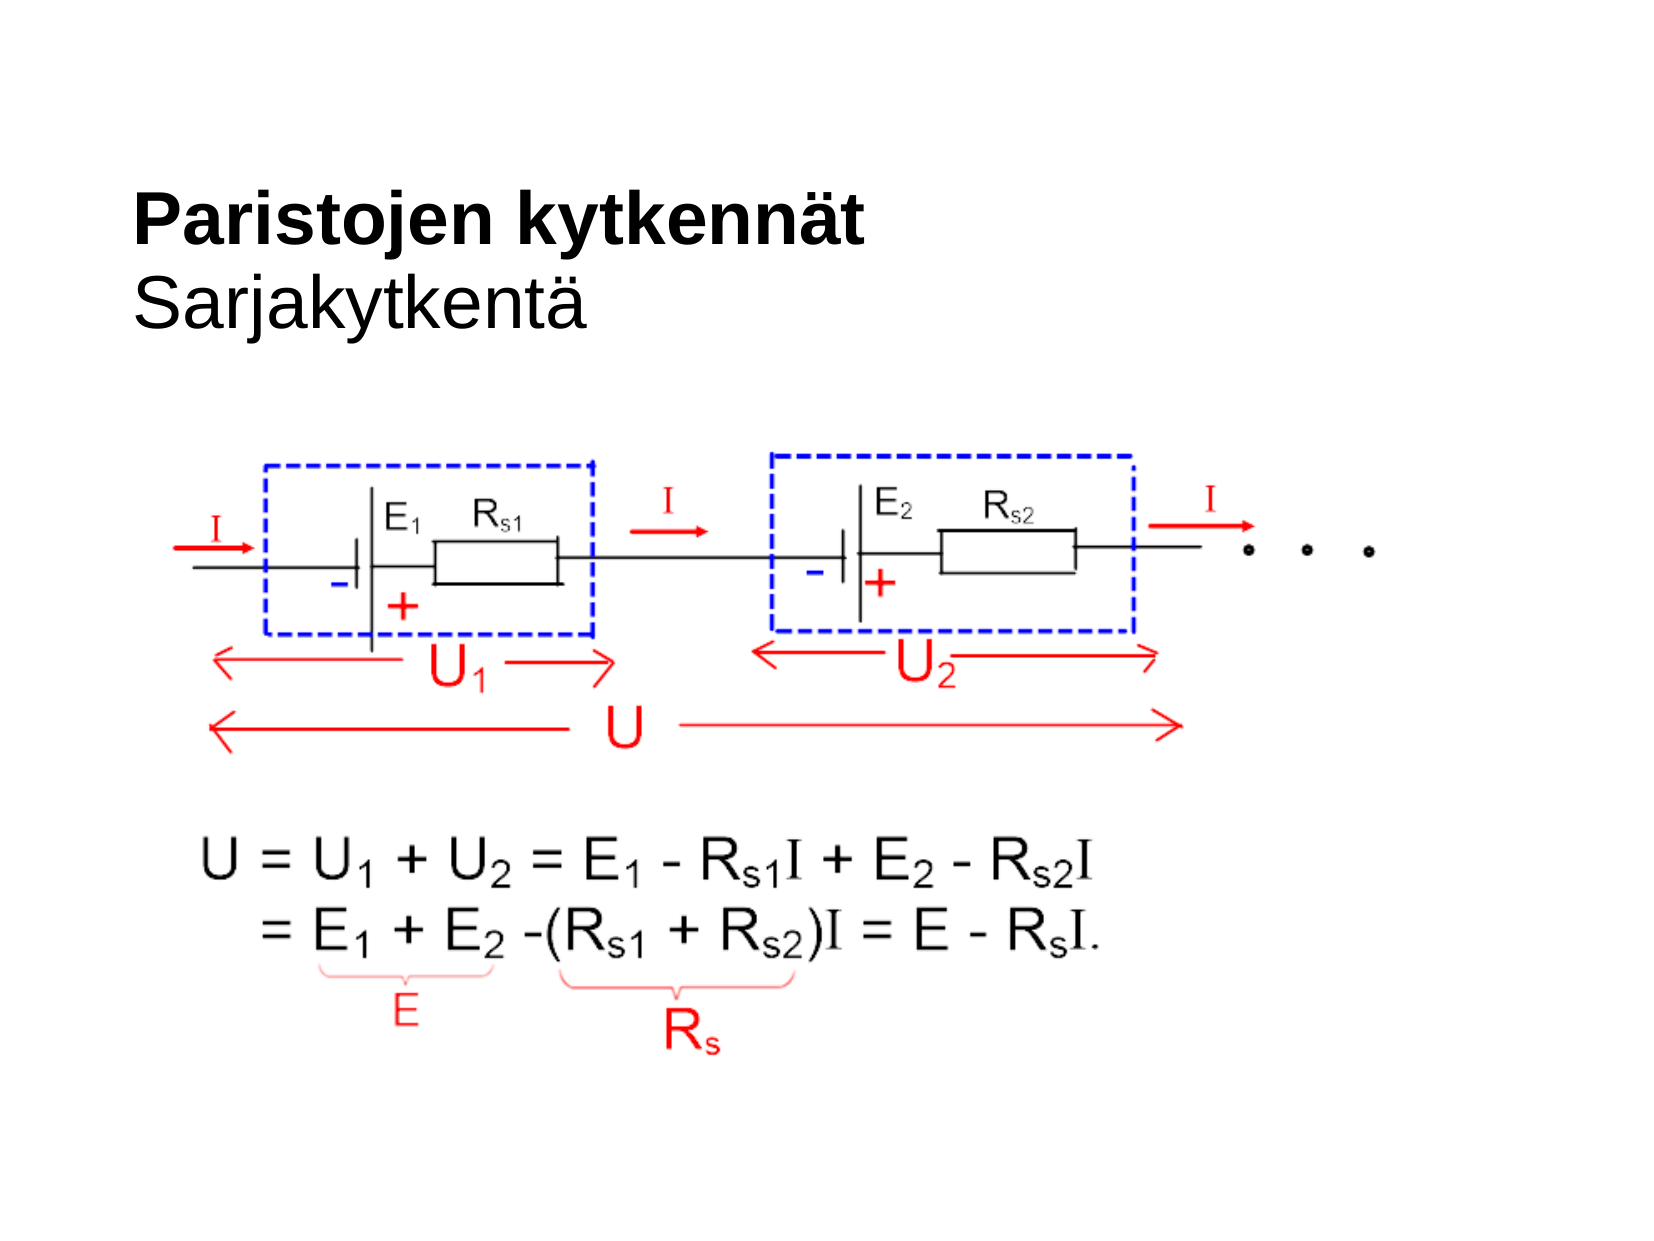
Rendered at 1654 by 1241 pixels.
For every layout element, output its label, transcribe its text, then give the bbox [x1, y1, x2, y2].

picture [128, 389, 1406, 1172]
text_box Paristojen kytkennät Sarjakytkentä [118, 170, 1477, 527]
